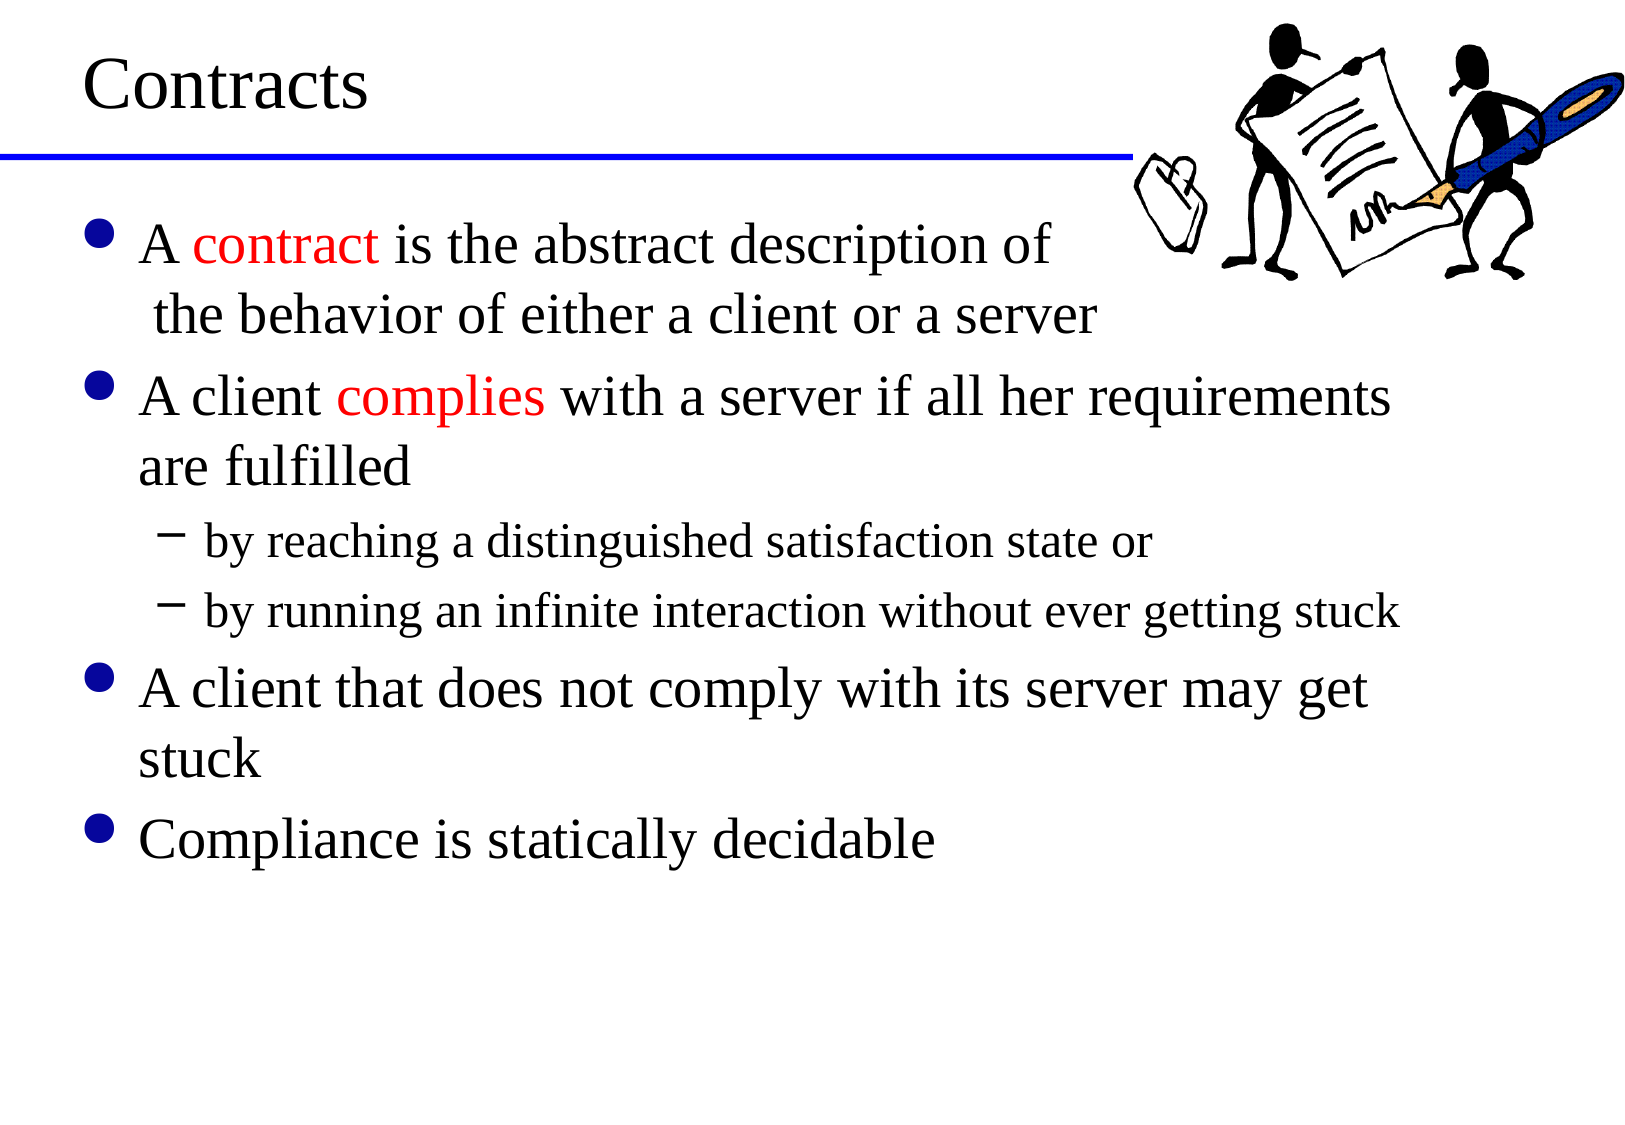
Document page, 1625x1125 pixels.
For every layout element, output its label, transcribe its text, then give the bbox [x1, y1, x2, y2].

list A contract is the abstract description of the behavior of either a client or a server A client complies with a server if all her requirements are fulfilled by reaching a distinguished satisfaction state or by running an infinite interaction without ever getting stuck A client that does not comply with its server may get stuck Compliance is statically decidable [67, 198, 1478, 1061]
title Contracts [67, 27, 1133, 131]
picture [1133, 23, 1625, 281]
